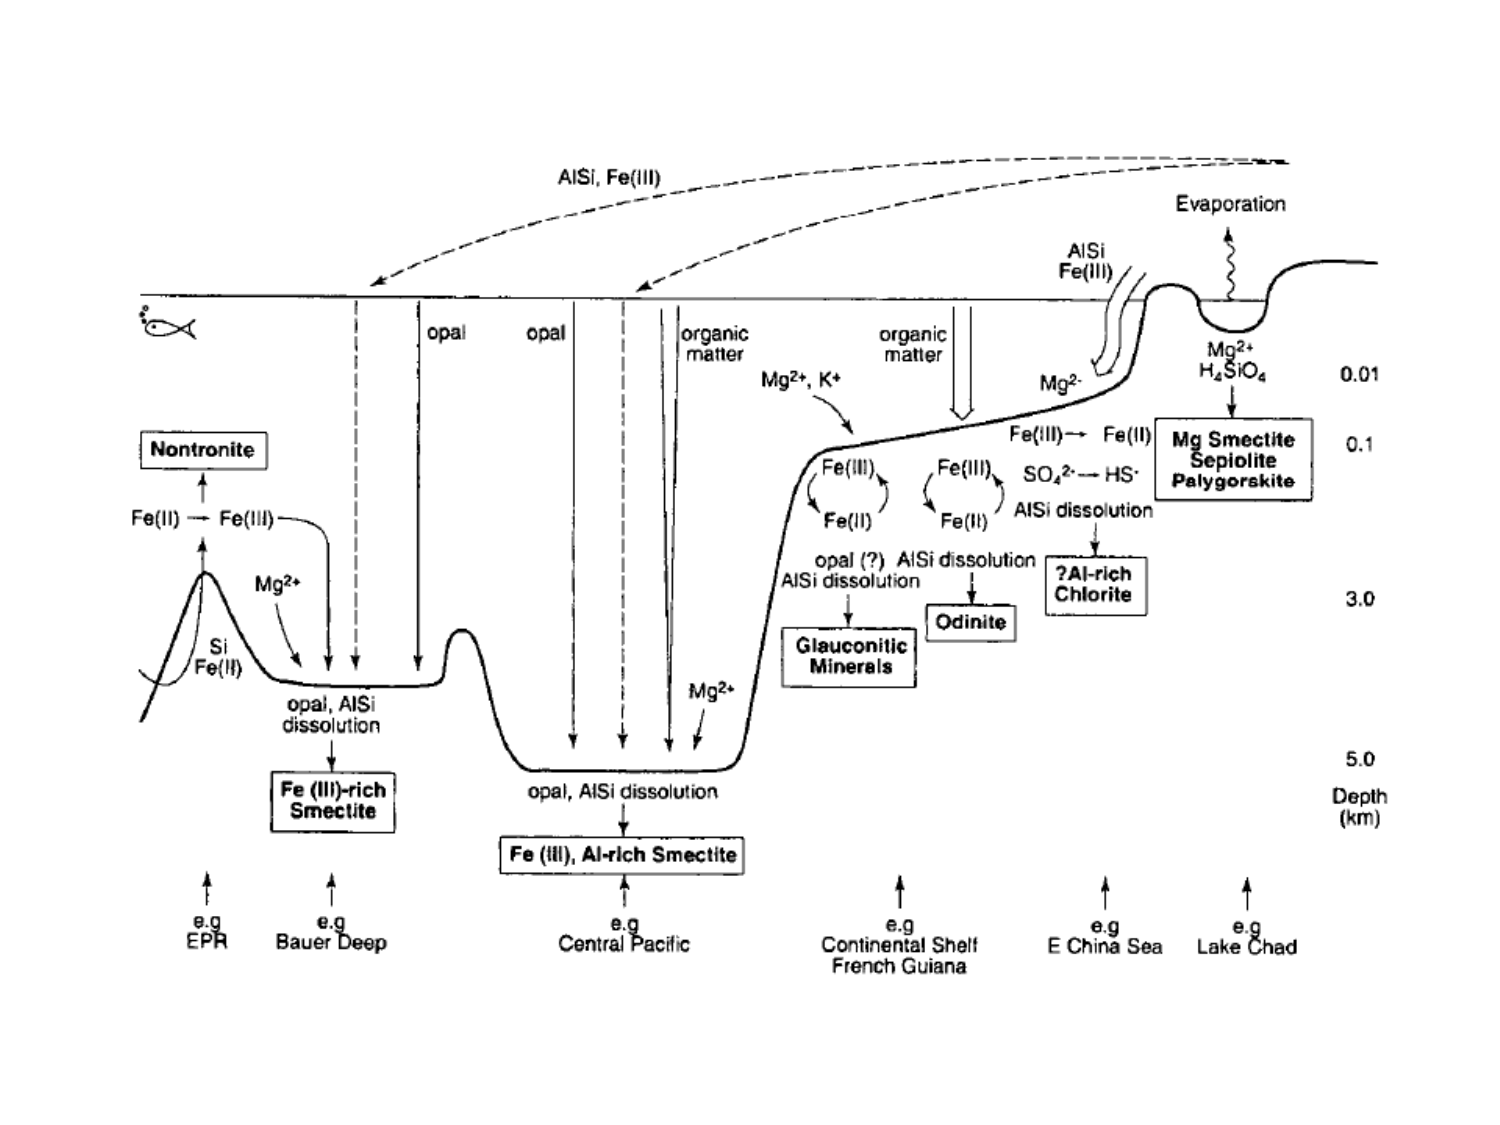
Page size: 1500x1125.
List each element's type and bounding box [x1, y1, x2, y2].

picture [64, 124, 1436, 1001]
